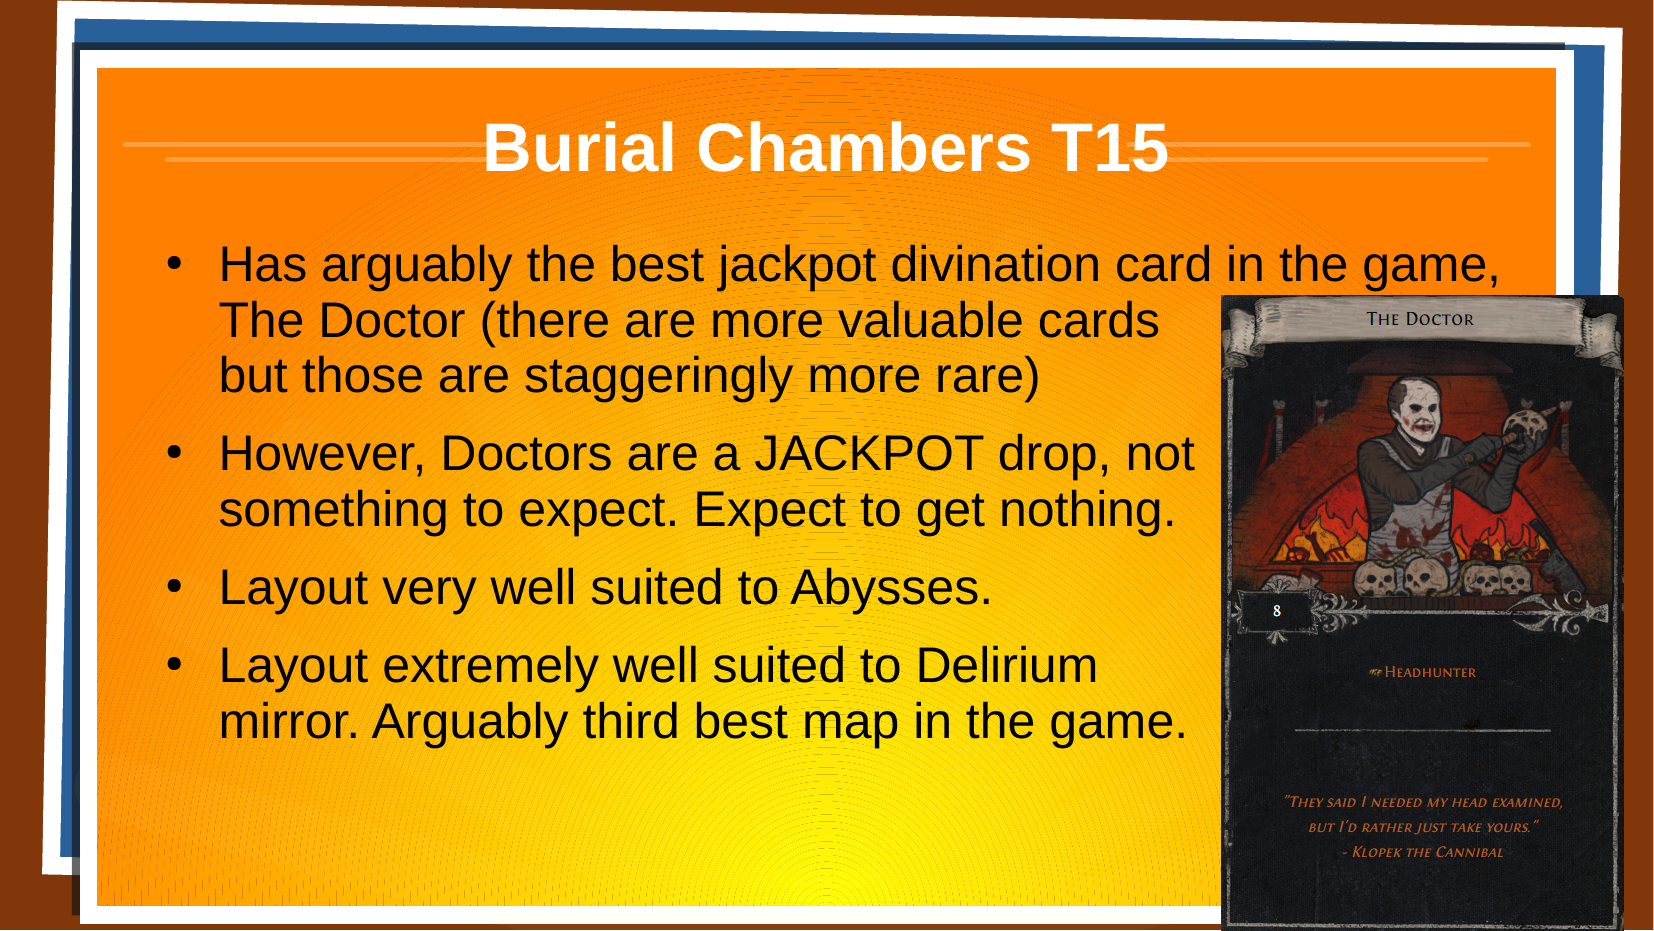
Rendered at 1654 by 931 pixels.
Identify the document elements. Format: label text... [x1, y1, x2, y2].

picture [1221, 295, 1624, 931]
list Has arguably the best jackpot divination card in the game, The Doctor (there are more valuable cards but those are staggeringly more rare) However, Doctors are a JACKPOT drop, not something to expect. Expect to get nothing. Layout very well suited to Abysses. Layout extremely well suited to Delirium mirror. Arguably third best map in the game. [147, 236, 1506, 827]
title Burial Chambers T15 [472, 70, 1182, 225]
